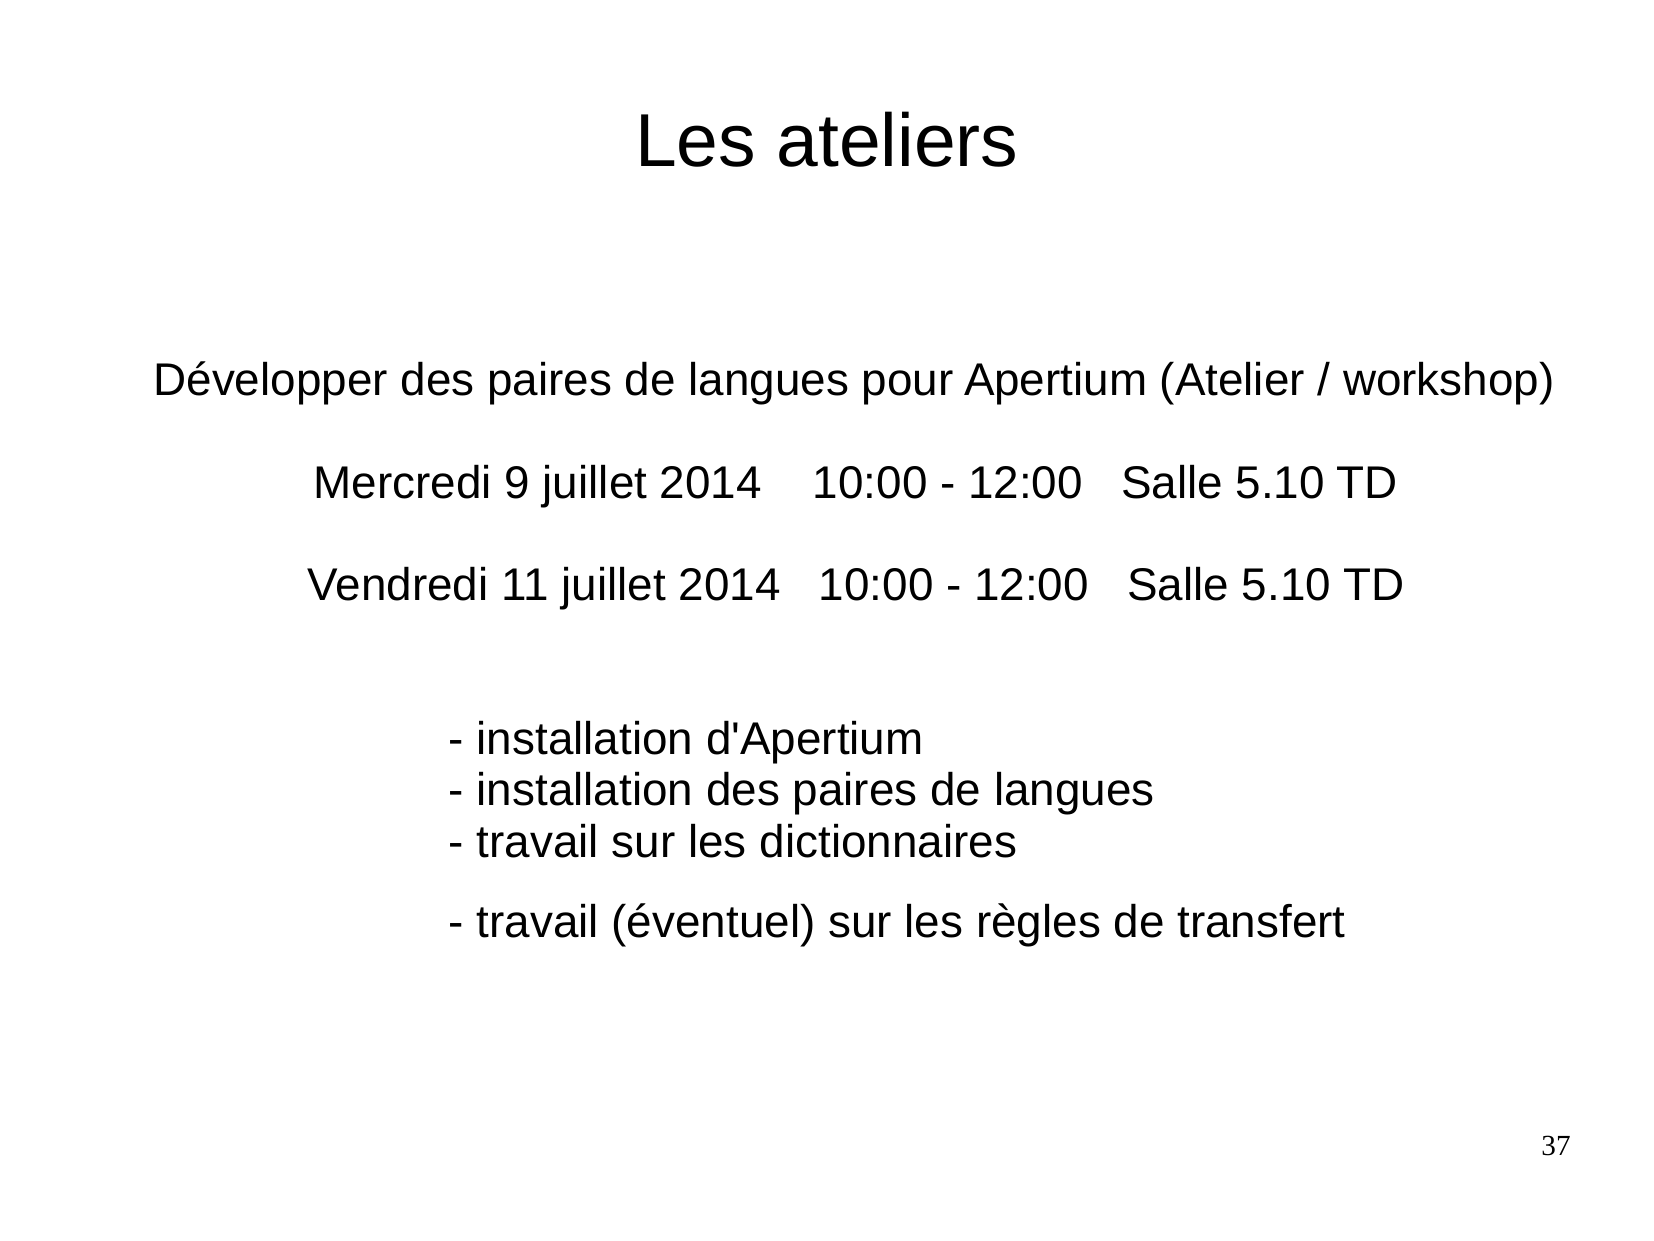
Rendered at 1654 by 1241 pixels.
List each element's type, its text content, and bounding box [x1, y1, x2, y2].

title Les ateliers [82, 49, 1571, 232]
list Développer des paires de langues pour Apertium (Atelier / workshop) Mercredi 9 juillet 2014 10:00 - 12:00 Salle 5.10 TD Vendredi 11 juillet 2014 10:00 - 12:00 Salle 5.10 TD - installation d'Apertium - installation des paires de langues - travail sur les dictionnaires - travail (éventuel) sur les règles de transfert [153, 354, 1560, 981]
